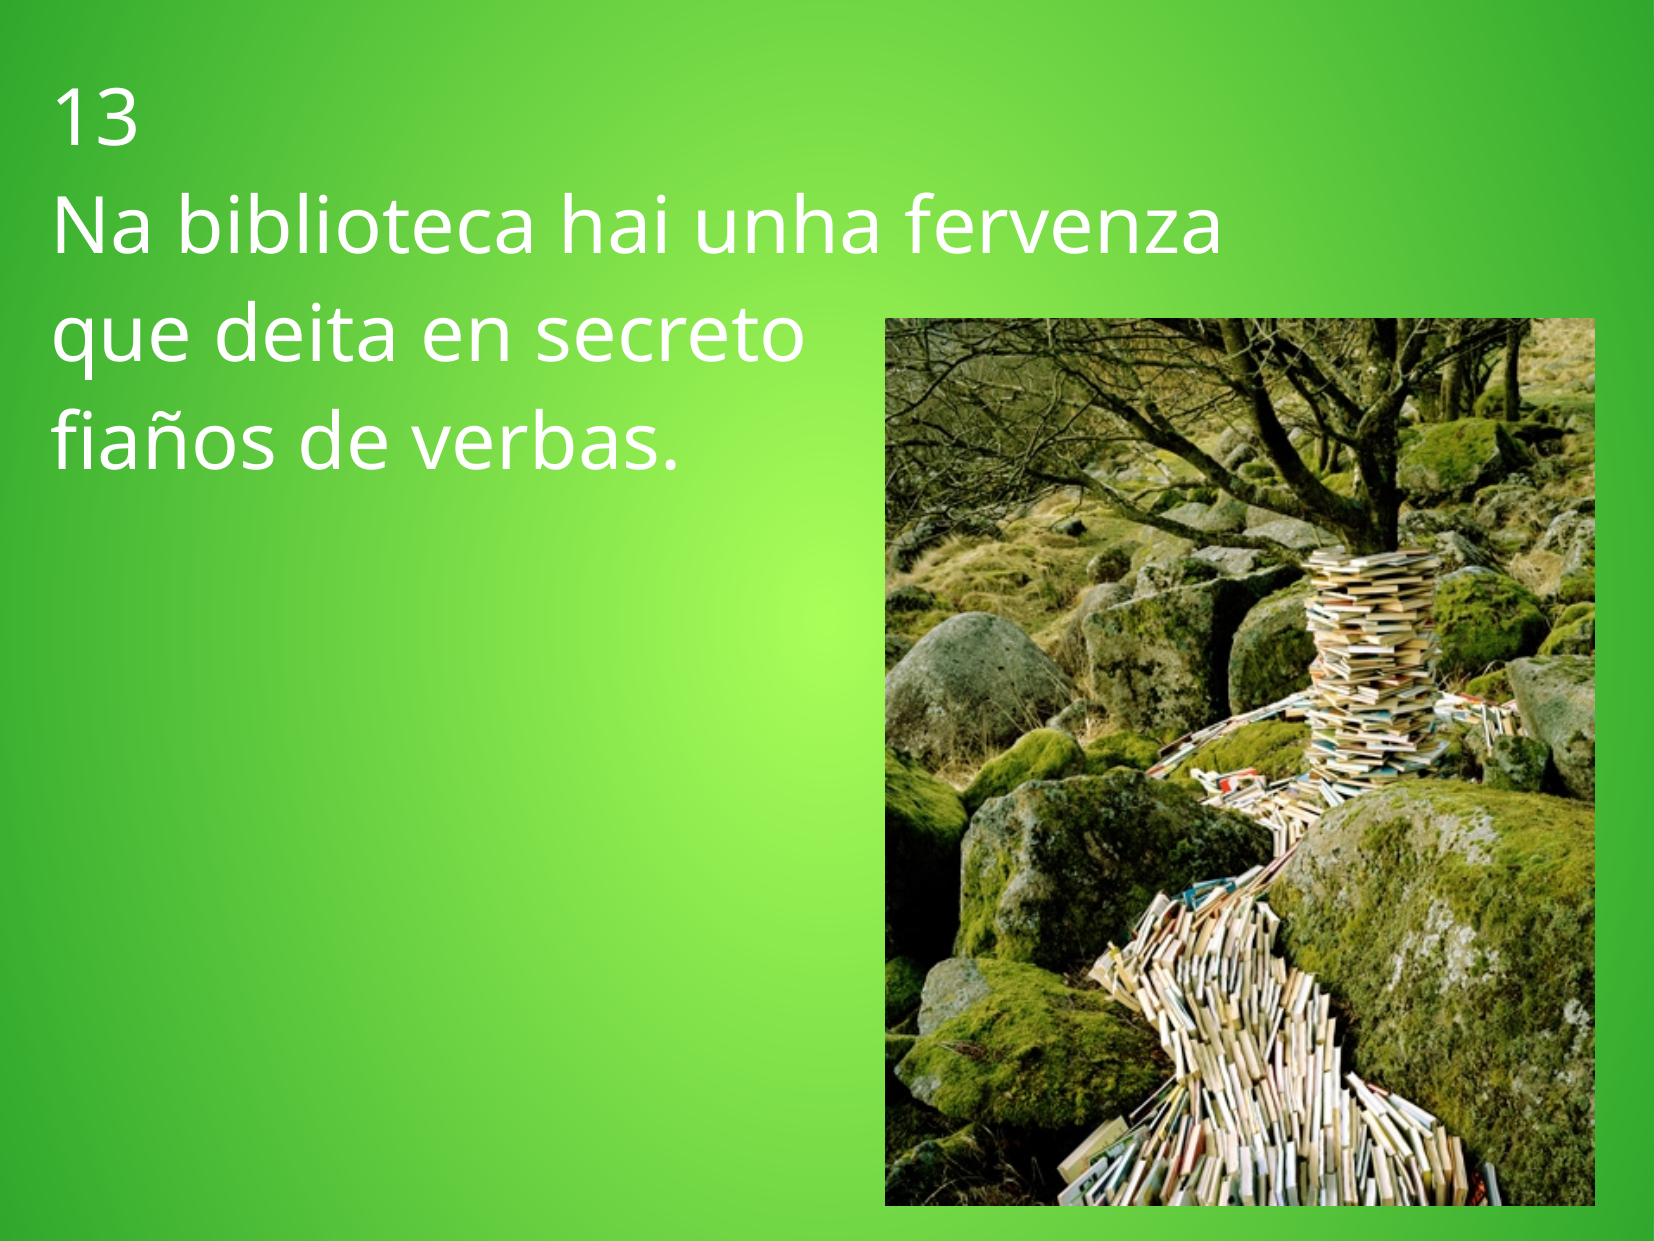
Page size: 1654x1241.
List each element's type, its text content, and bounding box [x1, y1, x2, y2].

text_box 13 Na biblioteca hai unha fervenza que deita en secreto fiaños de verbas. [35, 53, 1654, 509]
picture [885, 318, 1595, 1206]
